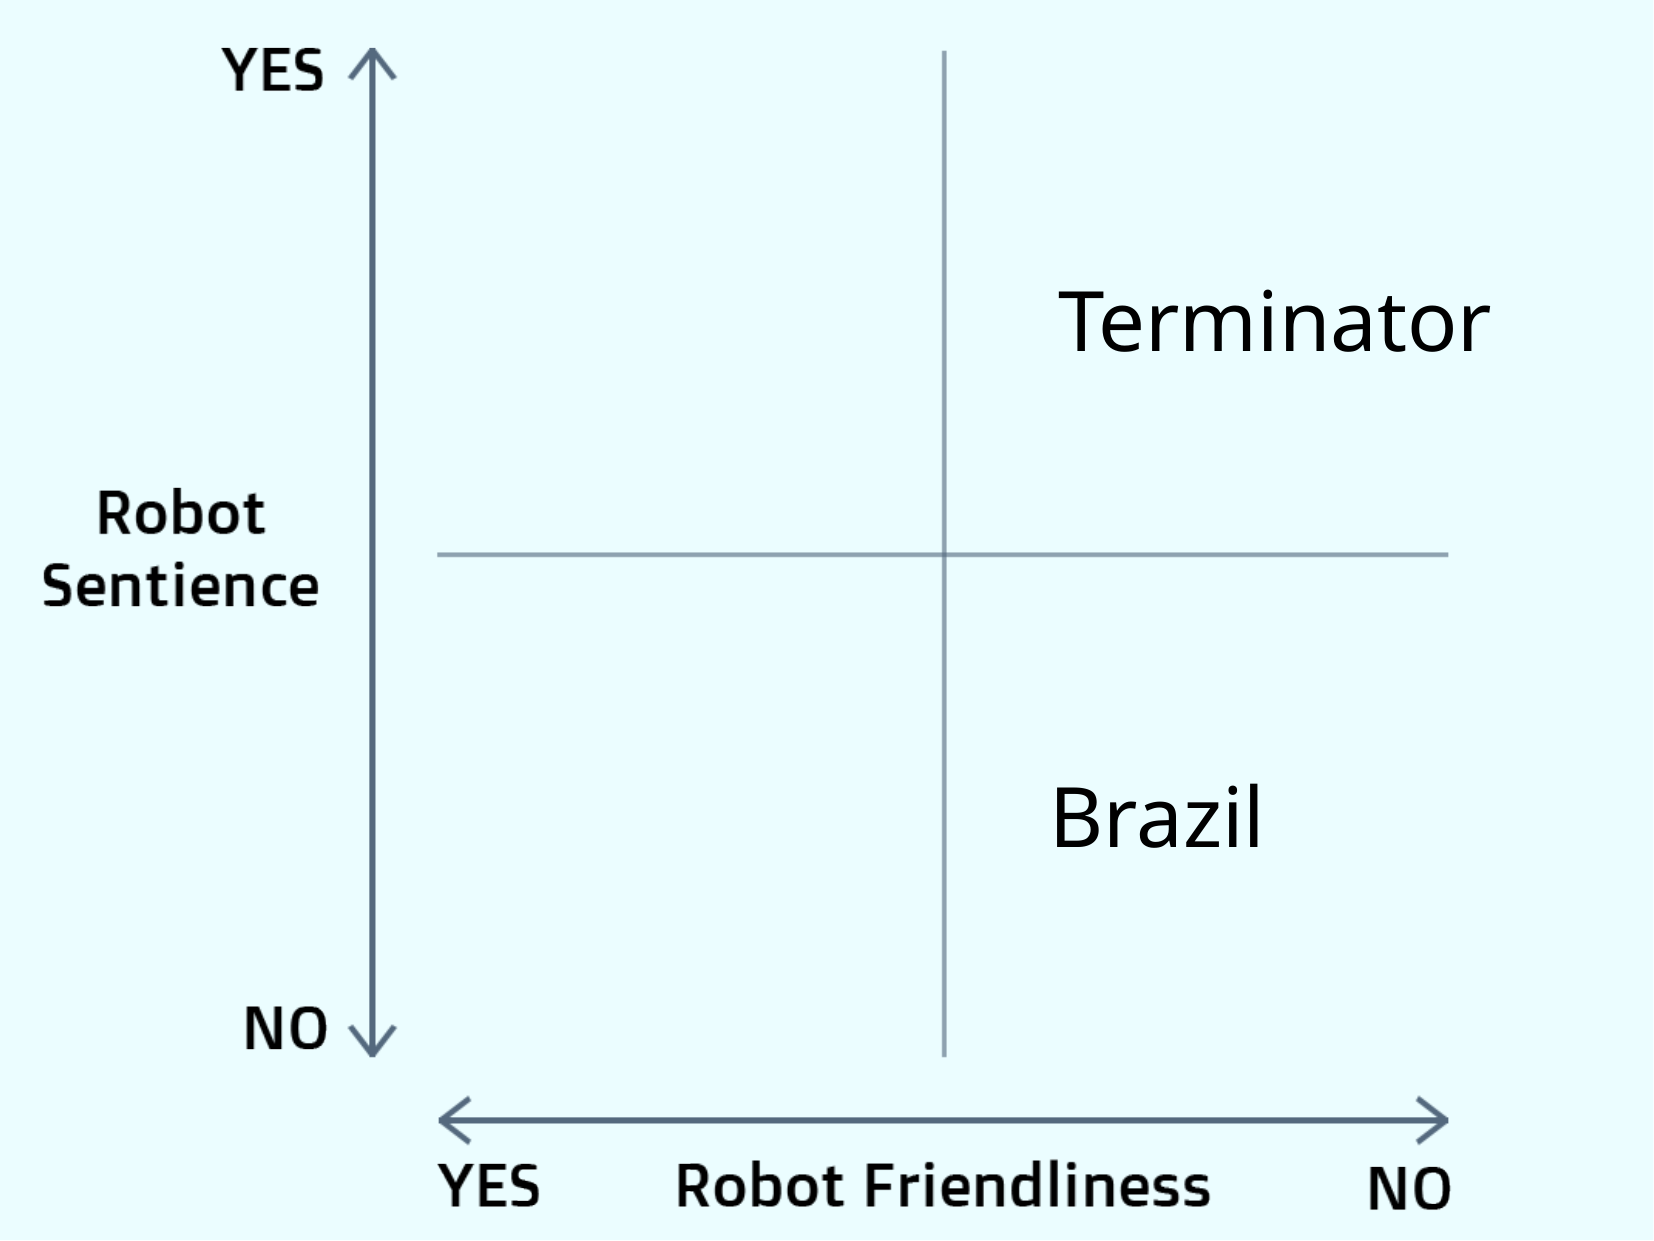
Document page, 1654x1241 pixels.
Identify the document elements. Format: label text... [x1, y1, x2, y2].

text_box Terminator [1043, 255, 1466, 364]
text_box Brazil [1035, 751, 1273, 860]
picture [0, 0, 1623, 1241]
